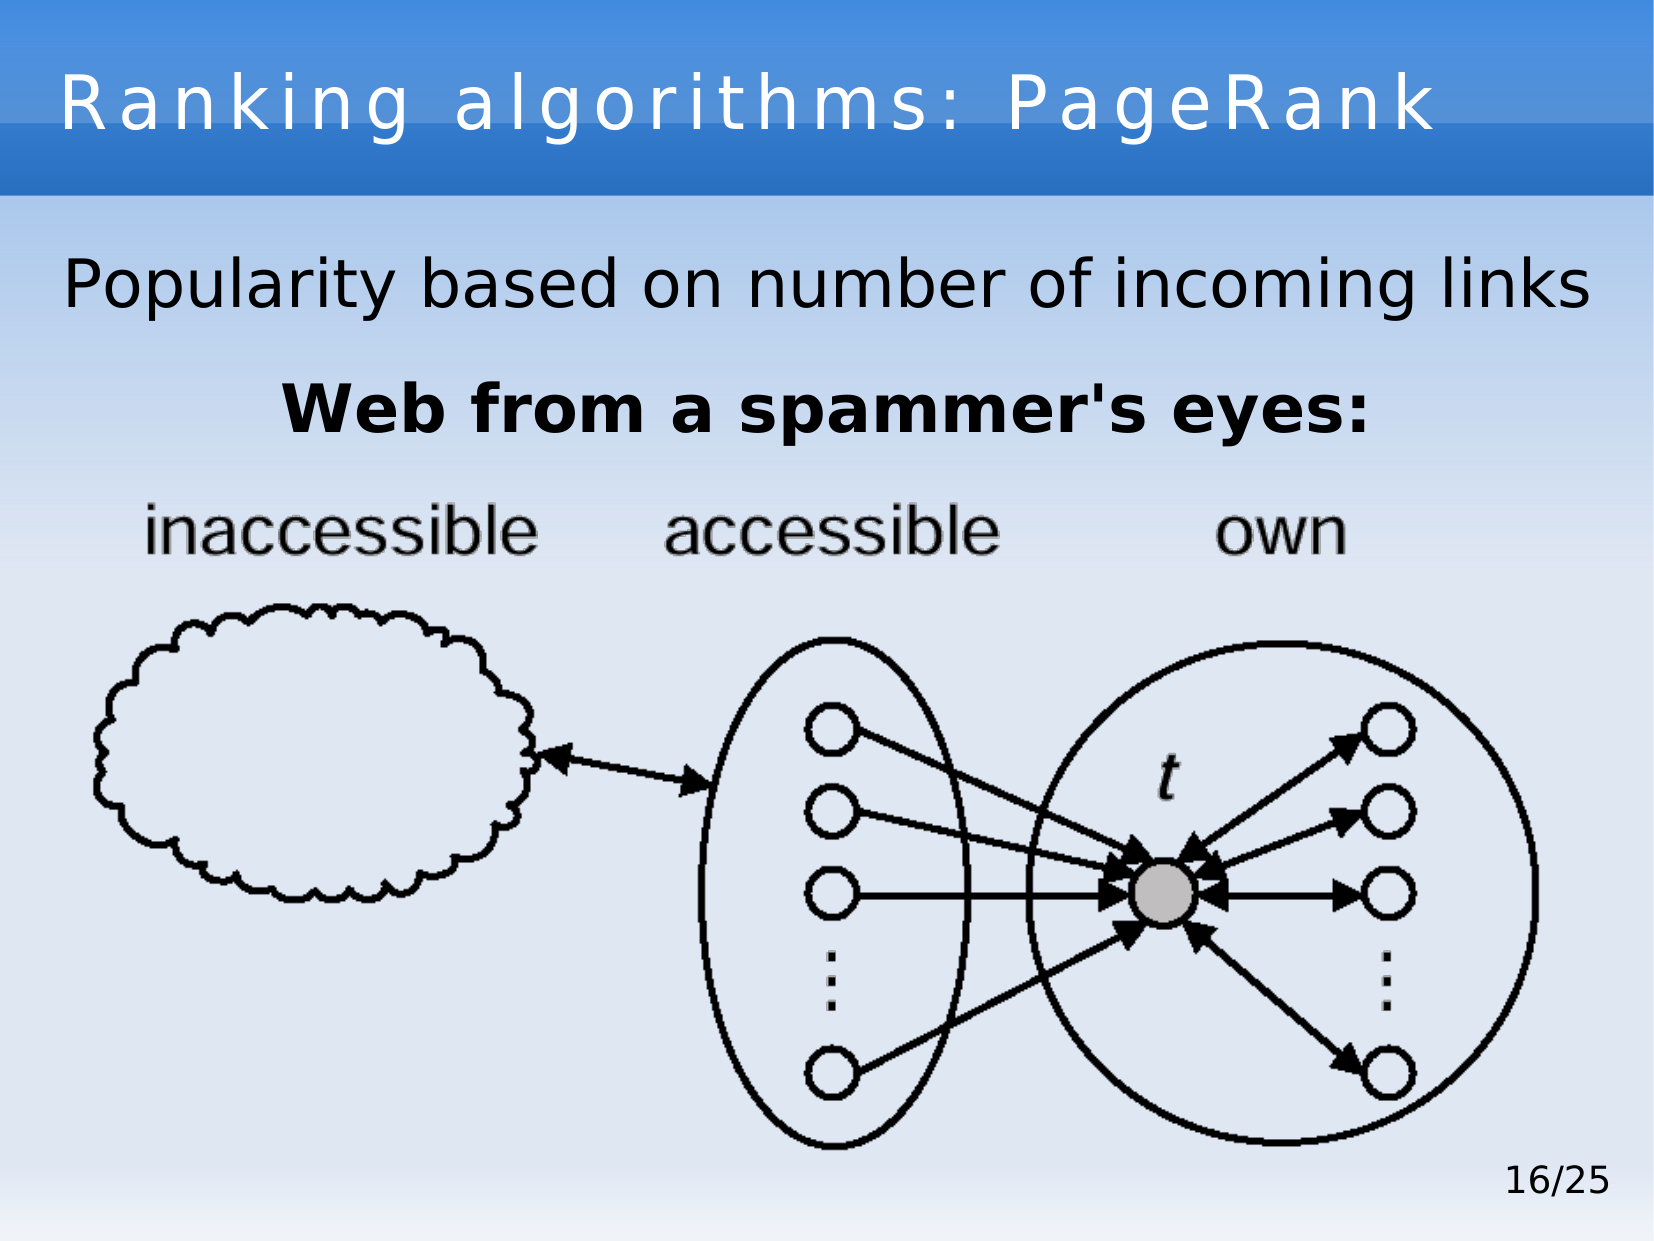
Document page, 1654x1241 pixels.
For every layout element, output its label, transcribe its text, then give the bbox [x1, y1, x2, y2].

text_box Popularity based on number of incoming links [47, 238, 1613, 331]
picture [0, 0, 1654, 1241]
text_box Web from a spammer's eyes: [265, 363, 1388, 534]
title Ranking algorithms: PageRank [59, 29, 1625, 178]
text_box 16/25 [1455, 1151, 1627, 1210]
